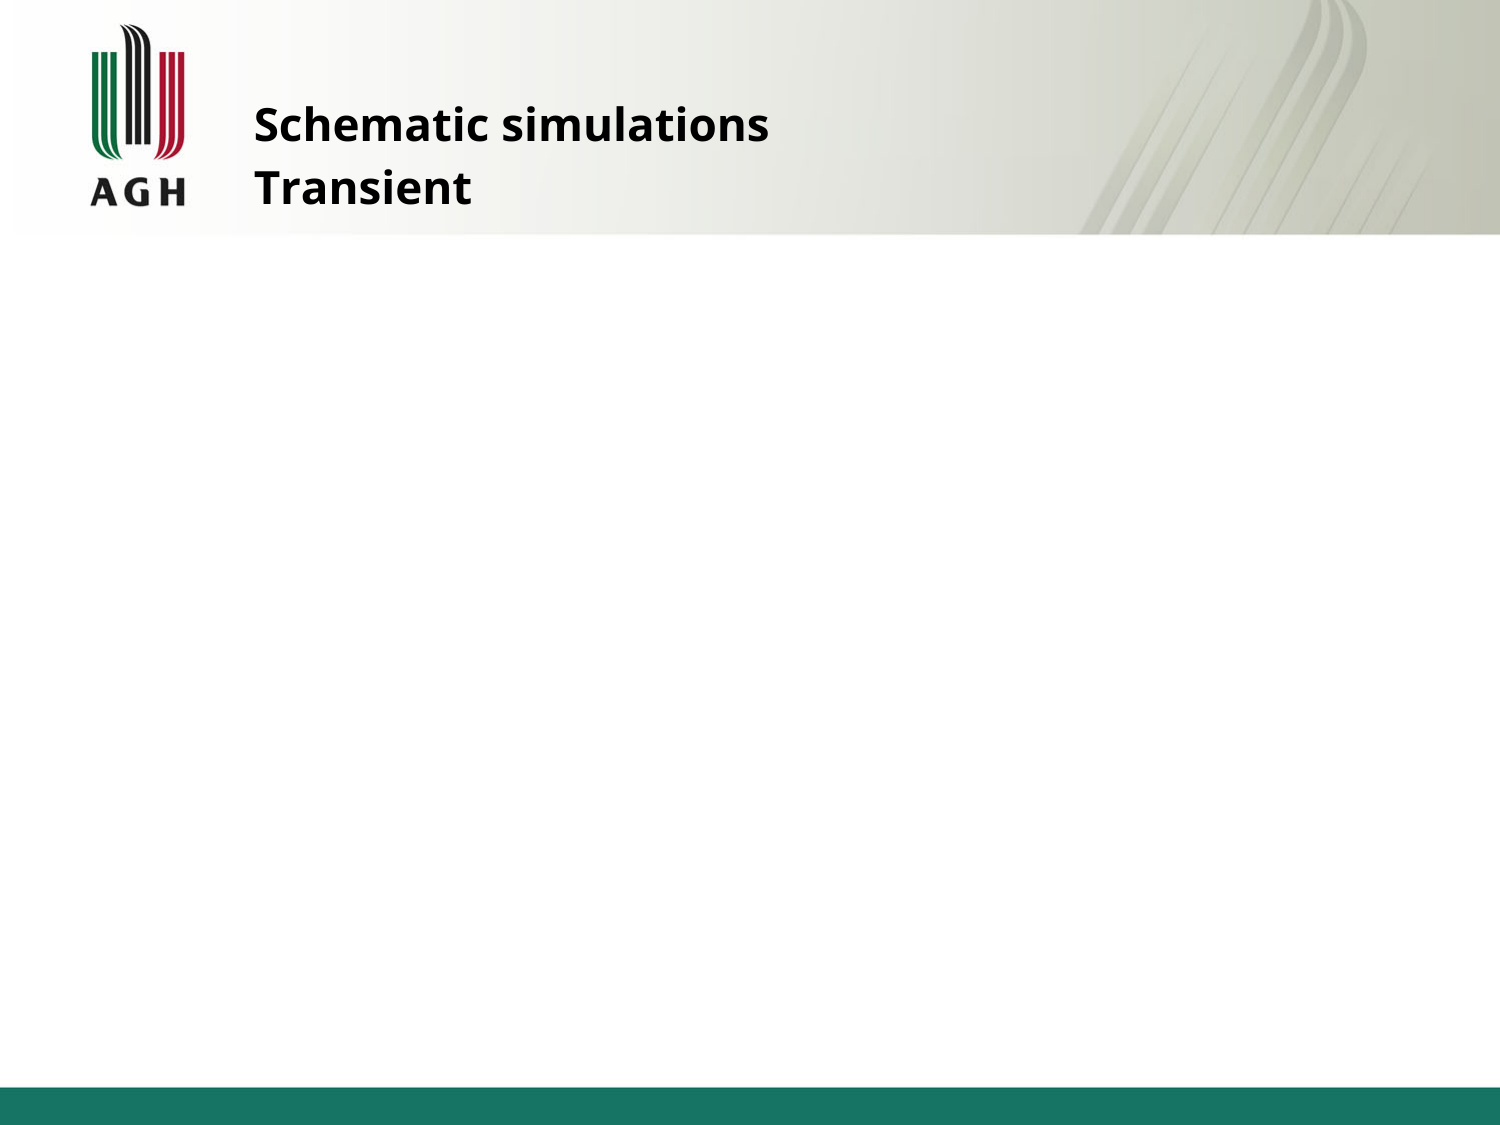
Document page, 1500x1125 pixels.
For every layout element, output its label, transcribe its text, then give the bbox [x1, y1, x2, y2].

title Schematic simulations Transient [253, 78, 1425, 233]
picture [0, 0, 1500, 1125]
